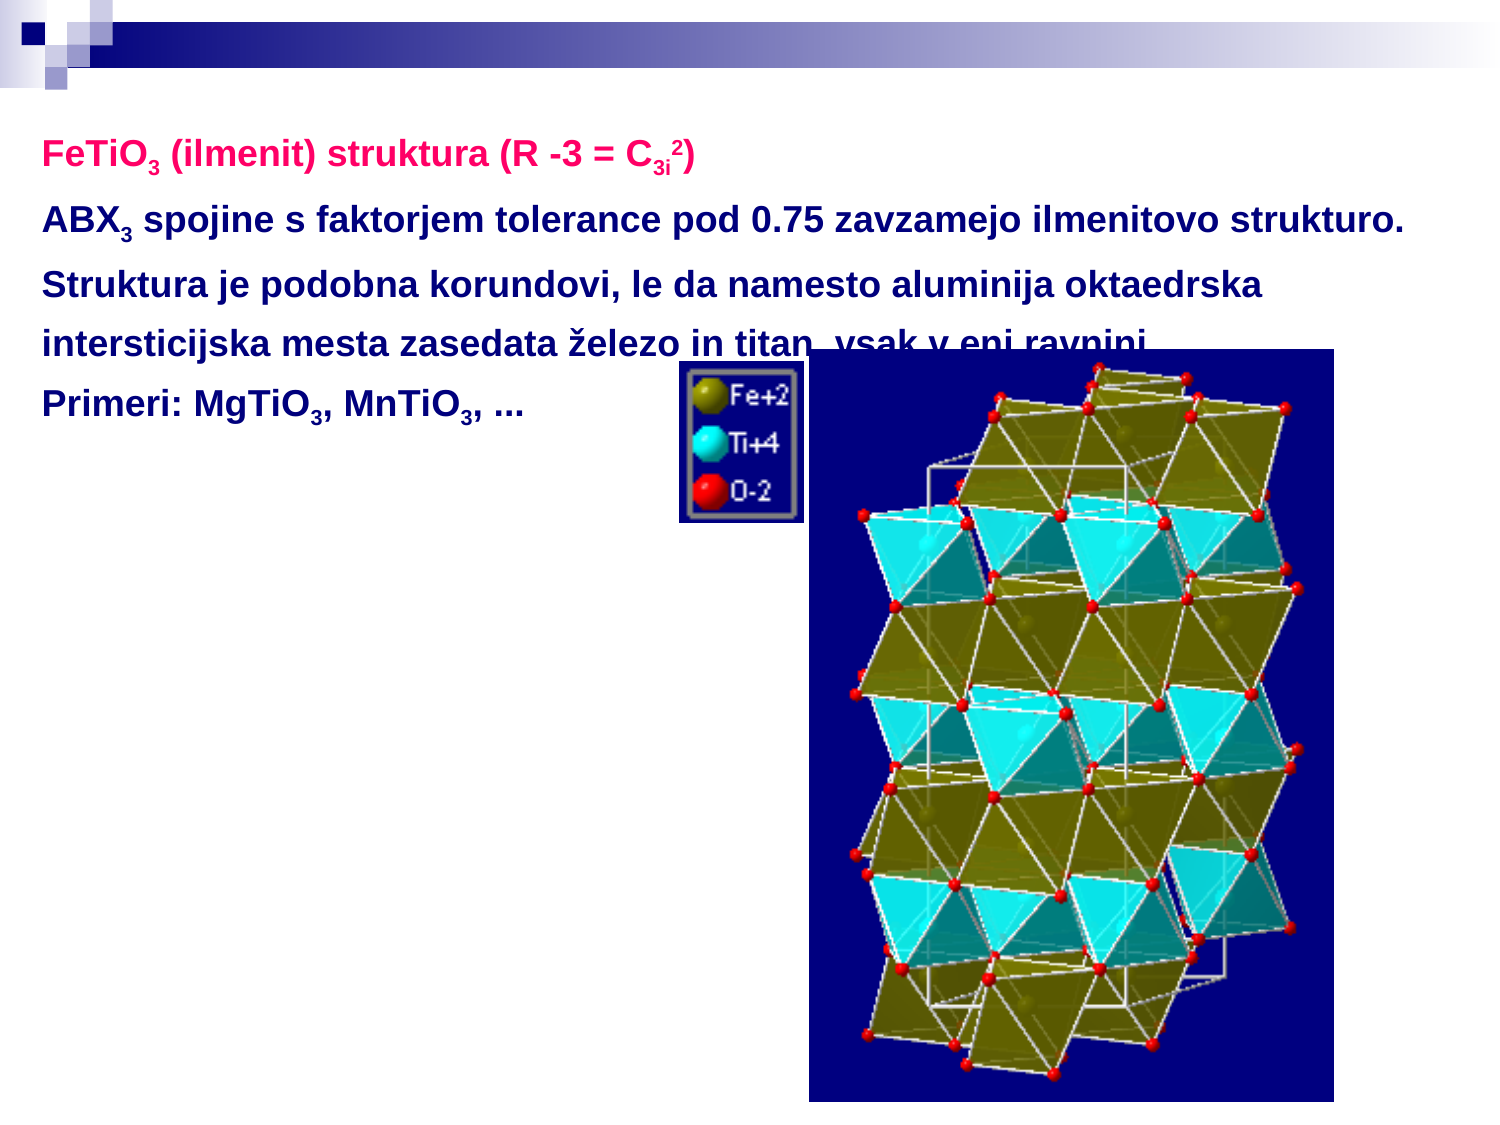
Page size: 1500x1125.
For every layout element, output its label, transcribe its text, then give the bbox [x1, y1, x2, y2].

text_box FeTiO3 (ilmenit) struktura (R -3 = C3i2) ABX3 spojine s faktorjem tolerance pod 0.75 zavzamejo ilmenitovo strukturo. Struktura je podobna korundovi, le da namesto aluminija oktaedrska intersticijska mesta zasedata železo in titan, vsak v eni ravnini. Primeri: MgTiO3, MnTiO3, ... [26, 106, 1432, 438]
chart [809, 350, 1334, 1102]
chart [679, 361, 804, 523]
